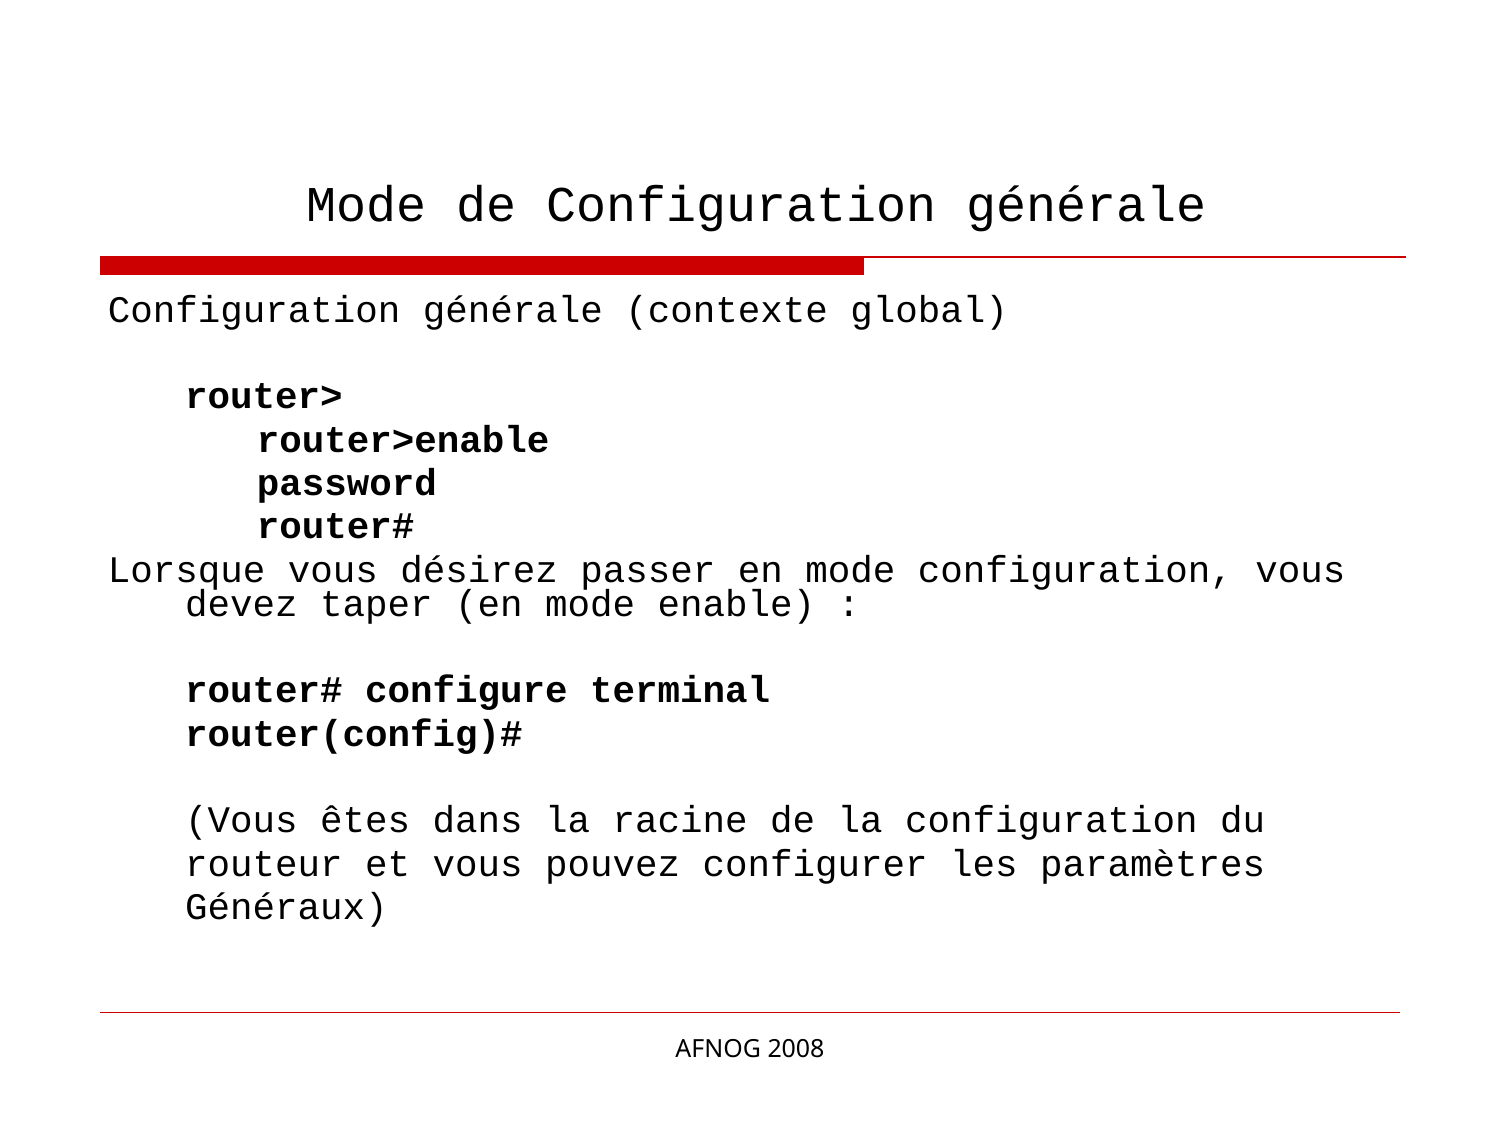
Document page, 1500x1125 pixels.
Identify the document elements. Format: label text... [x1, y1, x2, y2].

title Mode de Configuration générale [94, 49, 1407, 250]
text_box AFNOG 2008 [512, 1024, 988, 1103]
list Configuration générale (contexte global) router> router>enable password router# Lorsque vous désirez passer en mode configuration, vous devez taper (en mode enable) : router# configure terminal router(config)# (Vous êtes dans la racine de la configuration du routeur et vous pouvez configurer les paramètres Généraux) [92, 287, 1406, 988]
